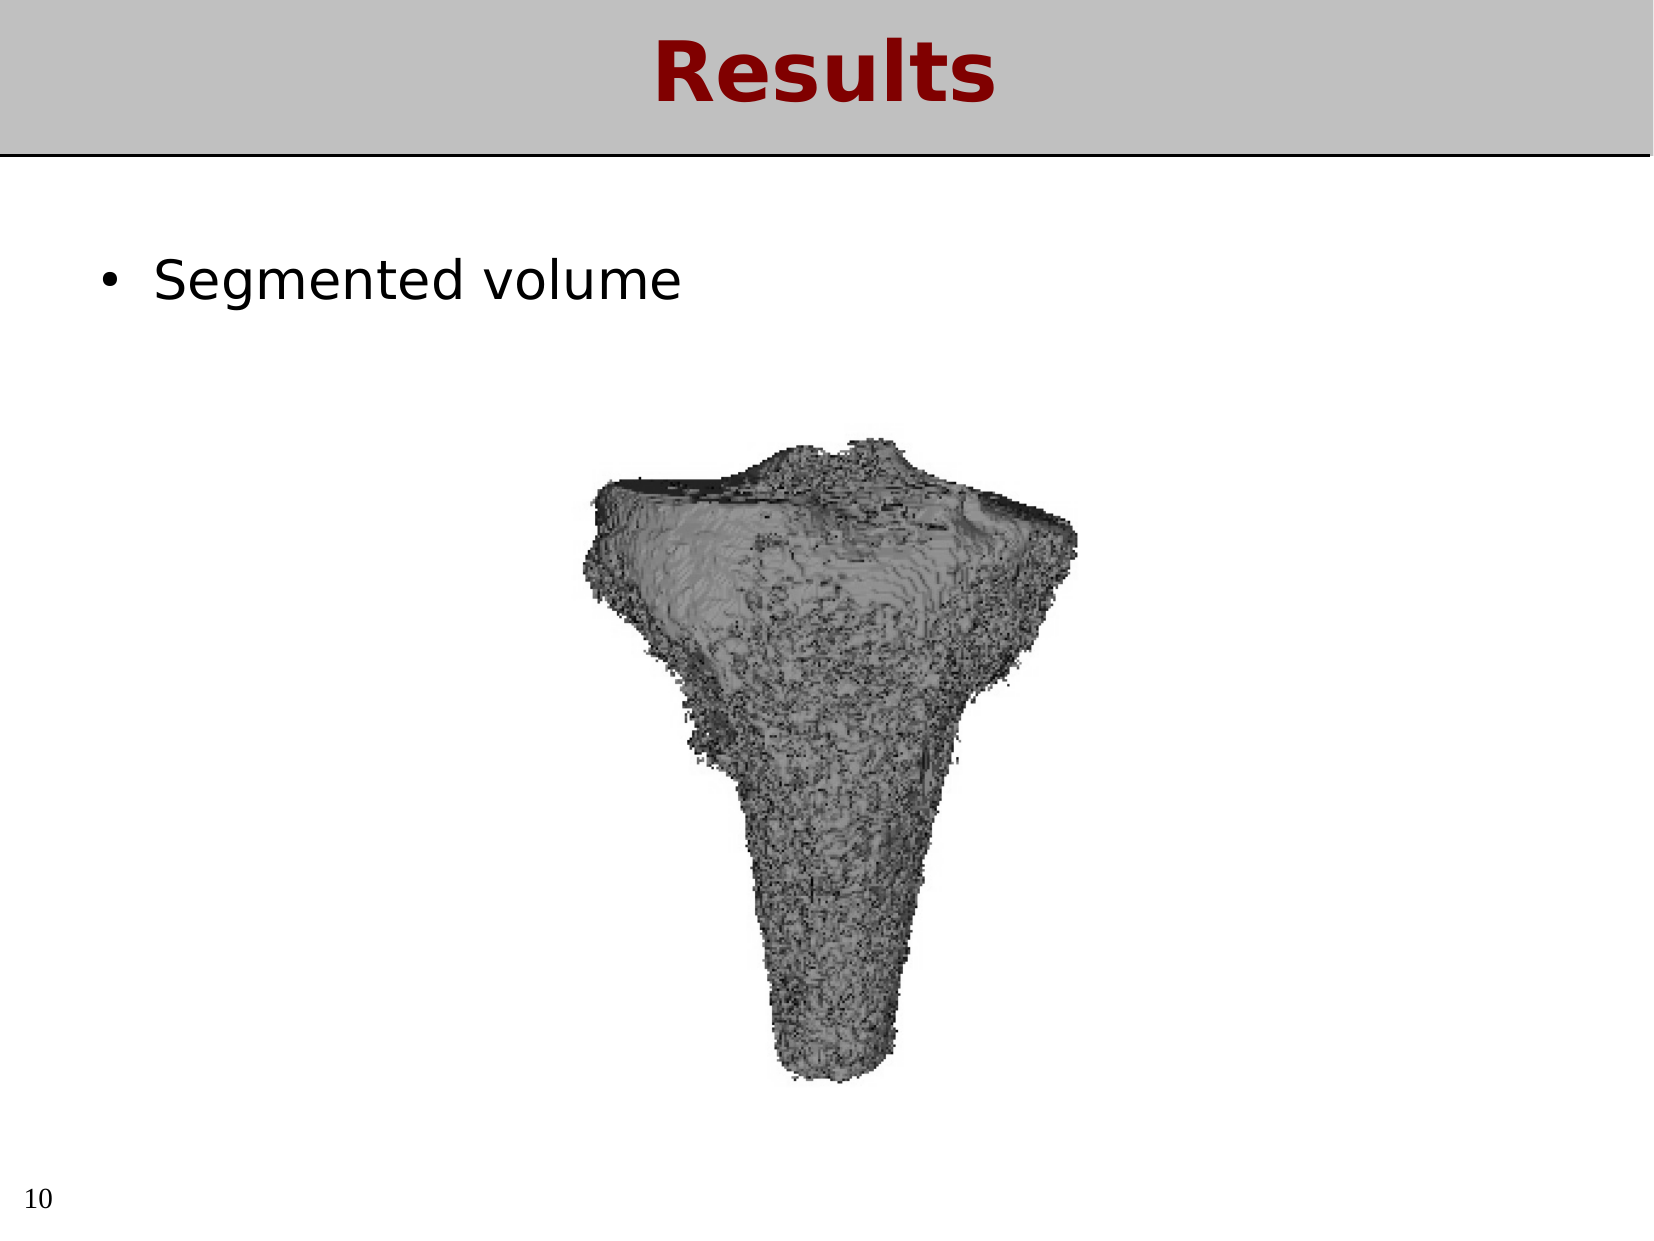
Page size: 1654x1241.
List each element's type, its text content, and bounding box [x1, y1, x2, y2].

picture [554, 365, 1126, 1126]
text_box Results [0, 24, 1651, 132]
text_box [0, 0, 1654, 156]
list Segmented volume [82, 248, 1571, 969]
